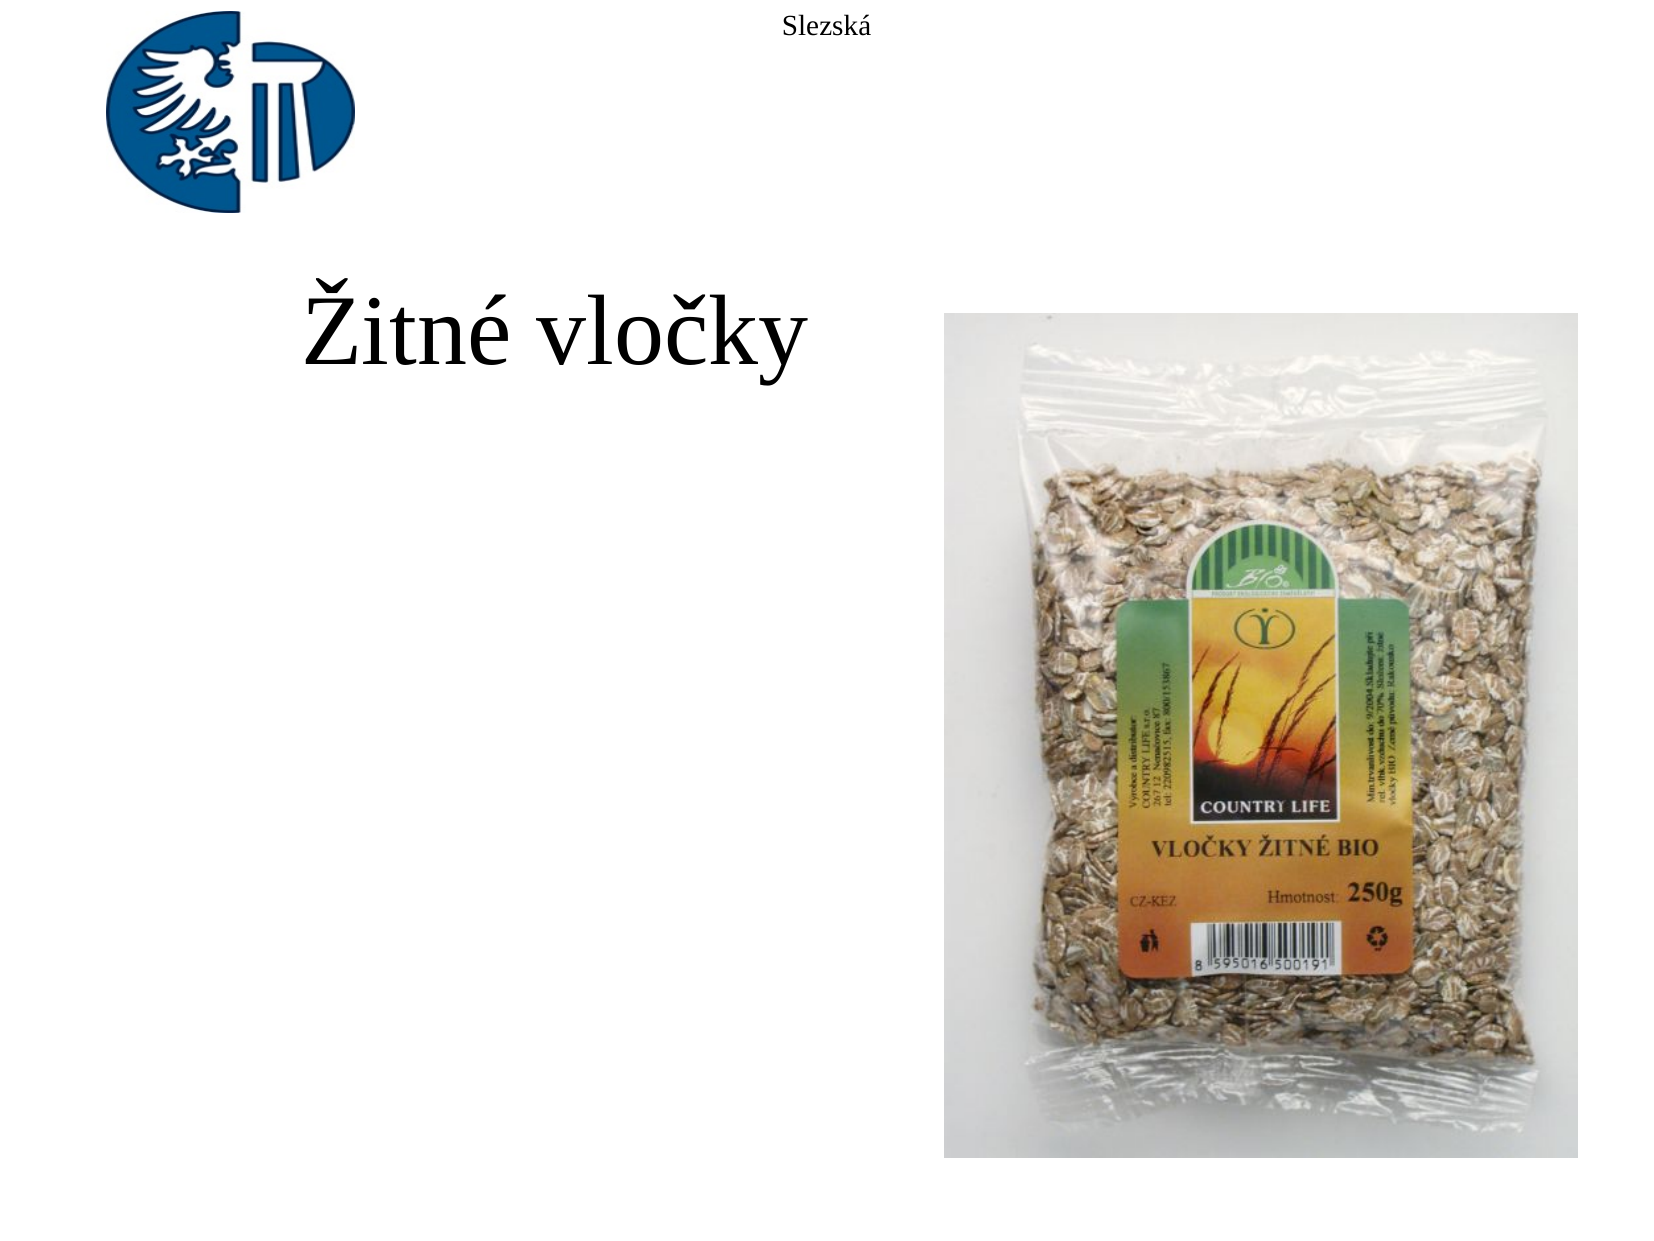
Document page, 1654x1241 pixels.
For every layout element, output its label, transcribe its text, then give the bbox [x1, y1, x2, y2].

picture [944, 313, 1578, 1158]
picture [106, 11, 355, 165]
title Žitné vločky [0, 165, 1300, 497]
